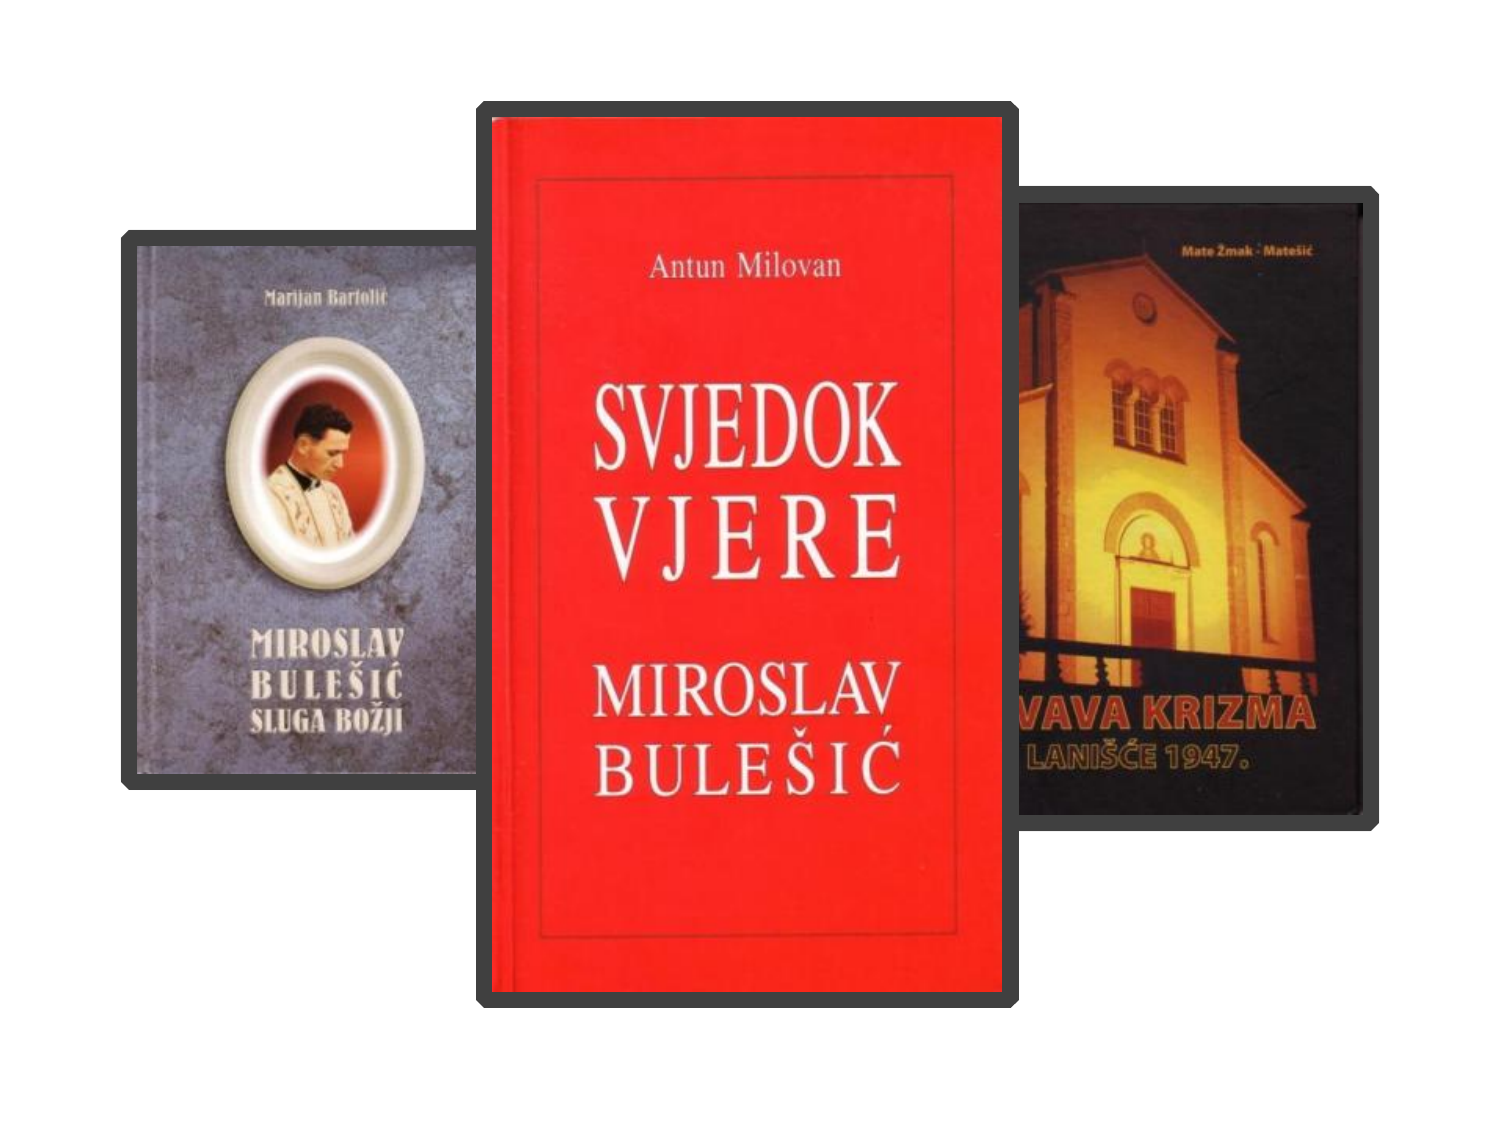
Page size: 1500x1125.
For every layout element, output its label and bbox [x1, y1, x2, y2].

picture [137, 246, 476, 774]
picture [492, 117, 1003, 992]
picture [1019, 202, 1363, 815]
